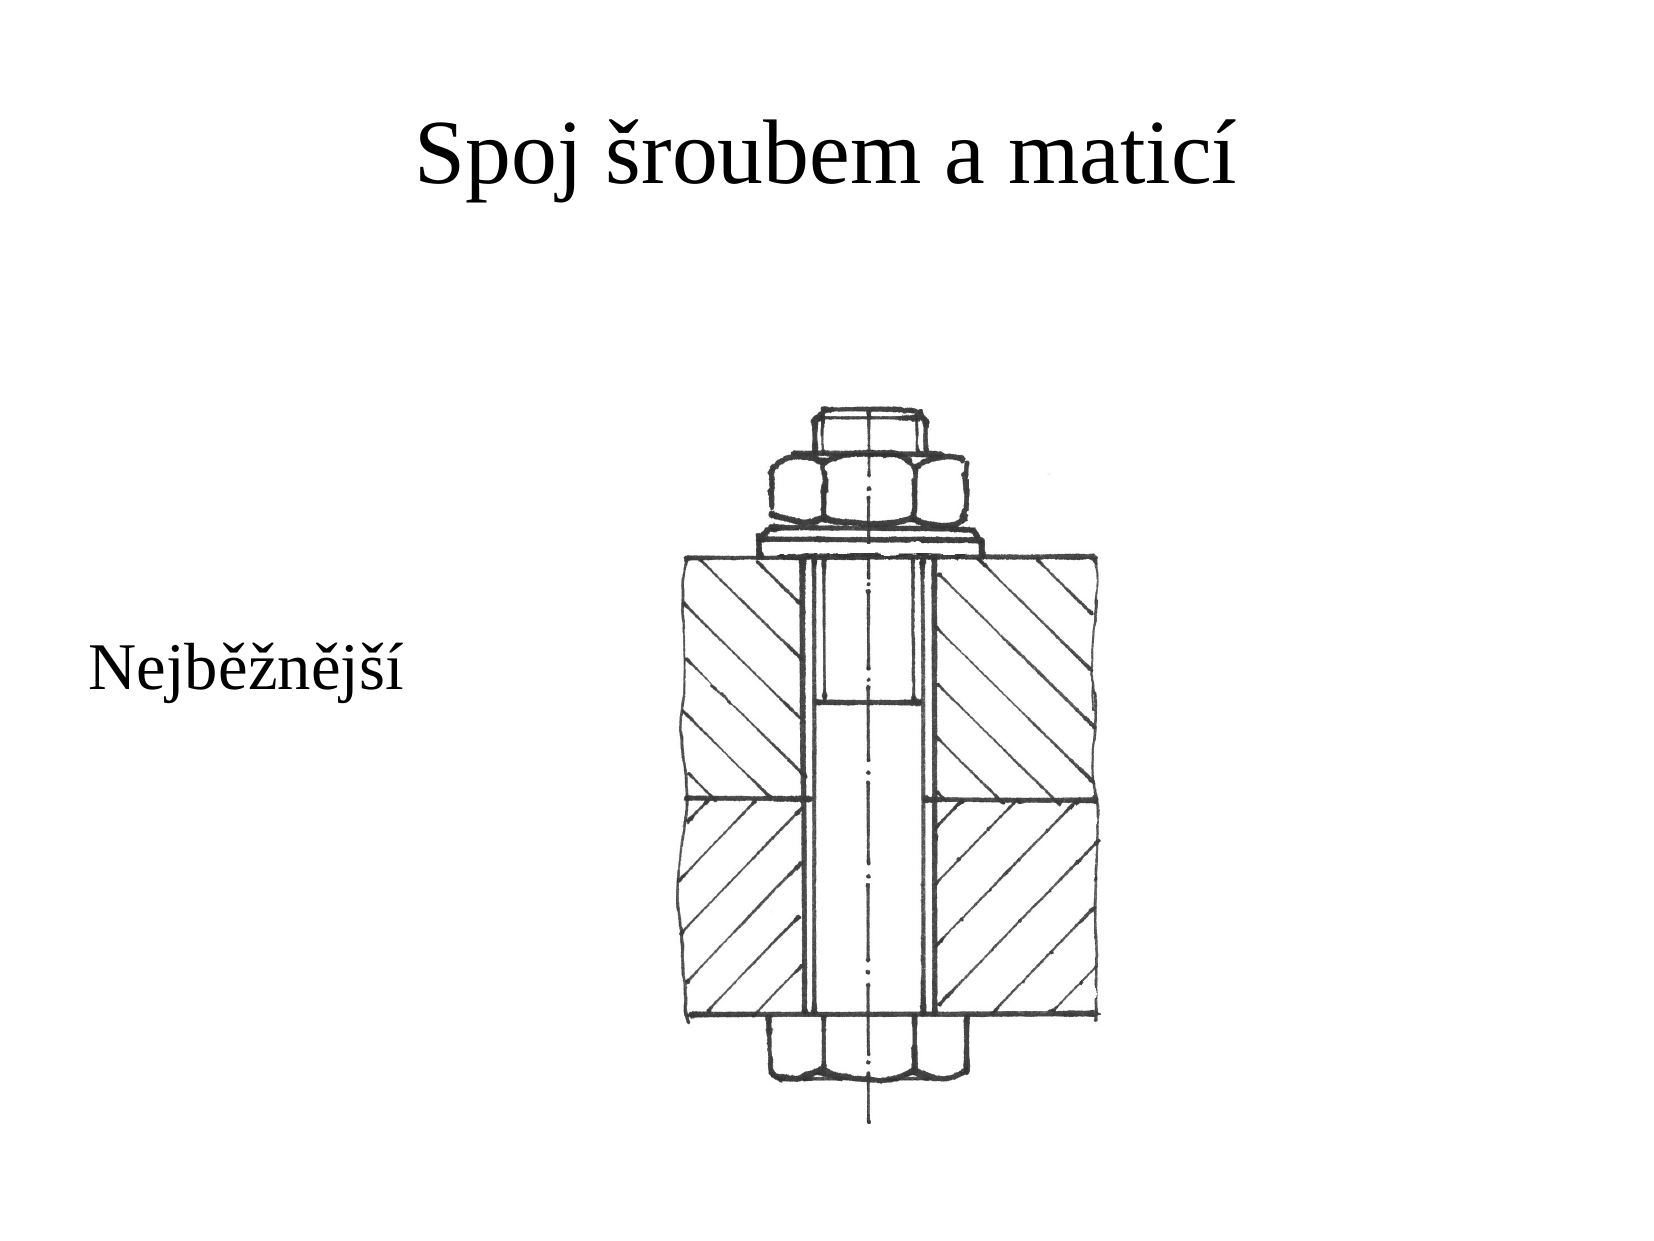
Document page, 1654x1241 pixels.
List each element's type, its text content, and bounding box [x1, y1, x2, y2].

picture [649, 354, 1152, 1152]
subtitle Nejběžnější [88, 295, 1577, 1114]
title Spoj šroubem a maticí [82, 56, 1571, 250]
